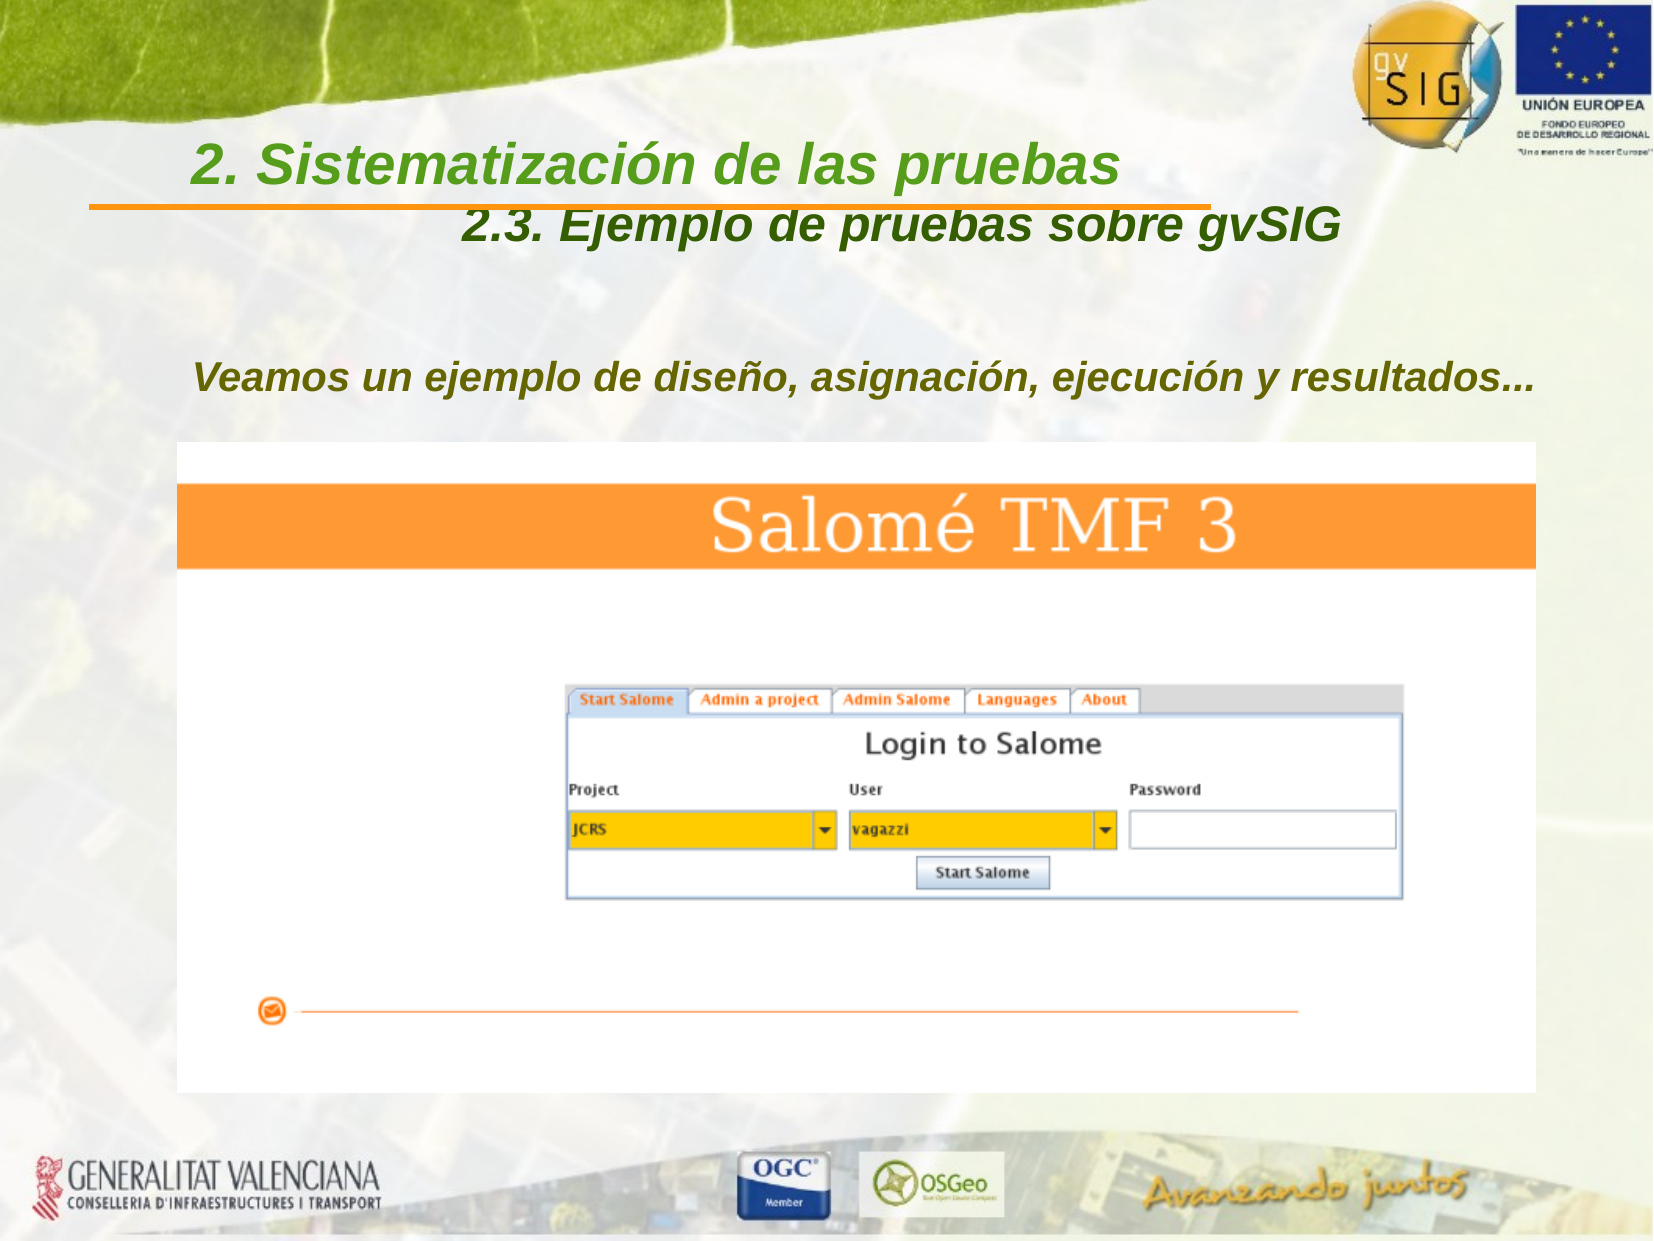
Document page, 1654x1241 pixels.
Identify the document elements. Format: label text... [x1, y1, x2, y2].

picture [0, 0, 1653, 1241]
text_box Veamos un ejemplo de diseño, asignación, ejecución y resultados... [177, 323, 1554, 391]
text_box 2. Sistematización de las pruebas 2.3. Ejemplo de pruebas sobre gvSIG [177, 124, 1359, 276]
